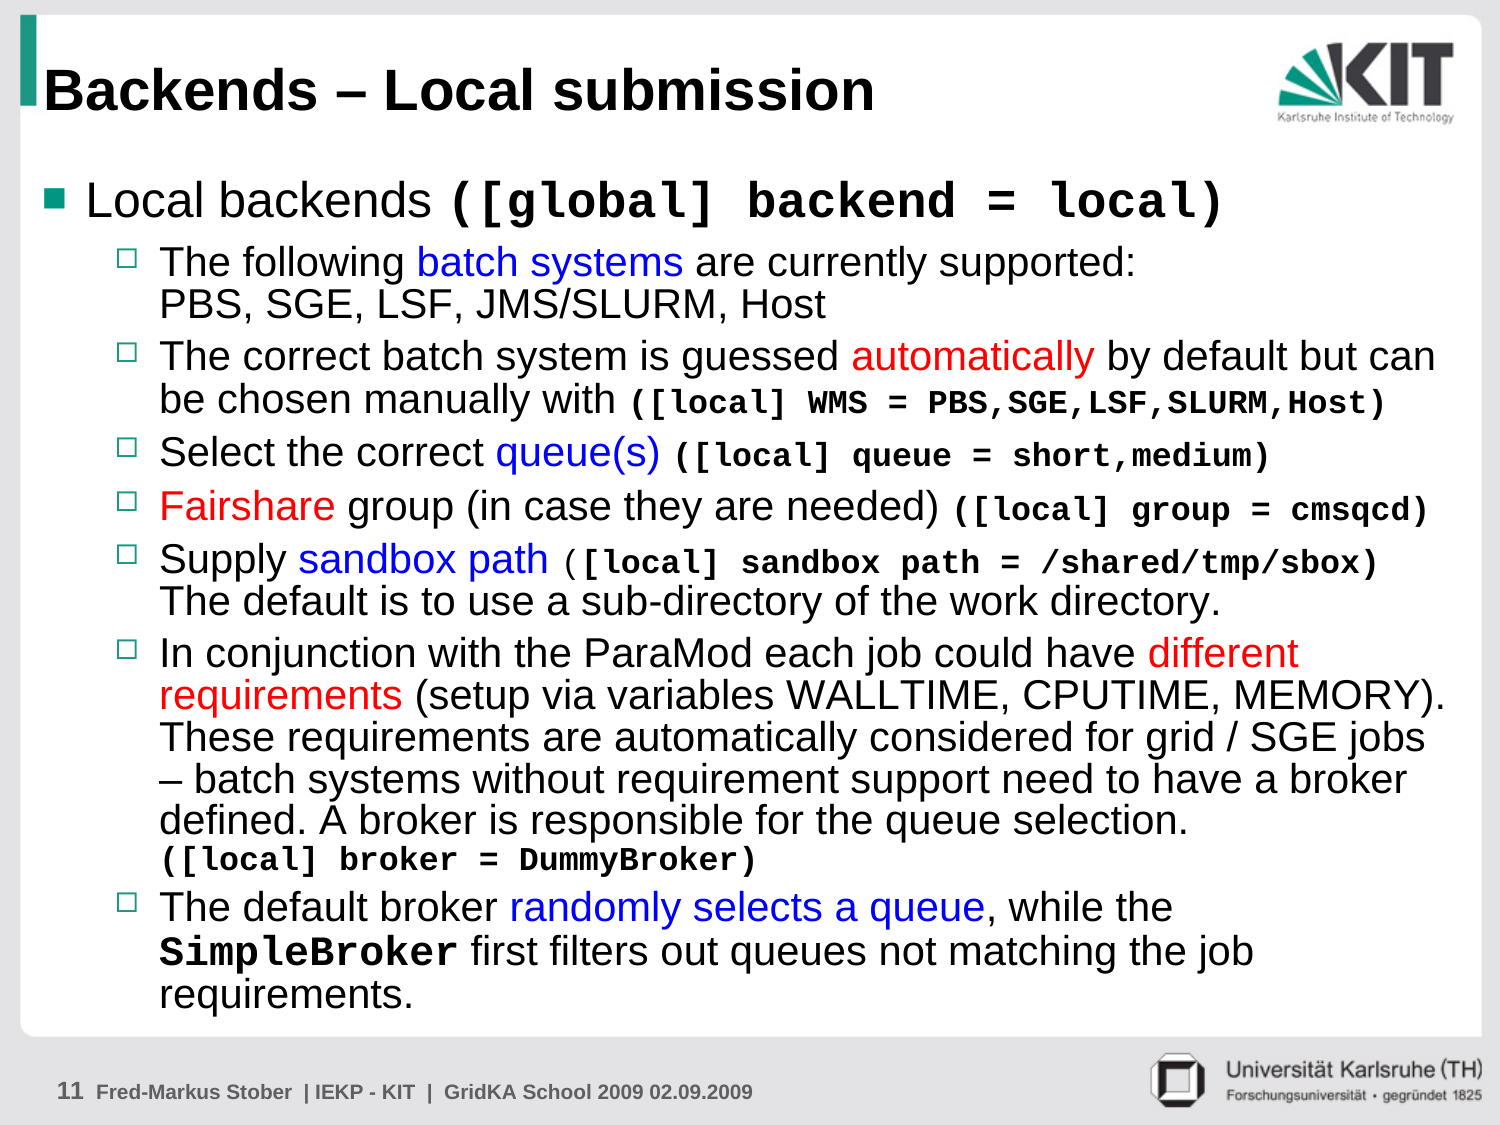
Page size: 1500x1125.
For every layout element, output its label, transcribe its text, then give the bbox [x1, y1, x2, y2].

list Local backends ([global] backend = local) The following batch systems are currently supported: PBS, SGE, LSF, JMS/SLURM, Host The correct batch system is guessed automatically by default but can be chosen manually with ([local] WMS = PBS,SGE,LSF,SLURM,Host) Select the correct queue(s) ([local] queue = short,medium) Fairshare group (in case they are needed) ([local] group = cmsqcd) Supply sandbox path ([local] sandbox path = /shared/tmp/sbox) The default is to use a sub-directory of the work directory. In conjunction with the ParaMod each job could have different requirements (setup via variables WALLTIME, CPUTIME, MEMORY). These requirements are automatically considered for grid / SGE jobs – batch systems without requirement support need to have a broker defined. A broker is responsible for the queue selection. ([local] broker = DummyBroker) The default broker randomly selects a queue, while the SimpleBroker first filters out queues not matching the job requirements. [41, 172, 1459, 1018]
title Backends – Local submission [43, 40, 1241, 141]
picture [0, 0, 1500, 1125]
